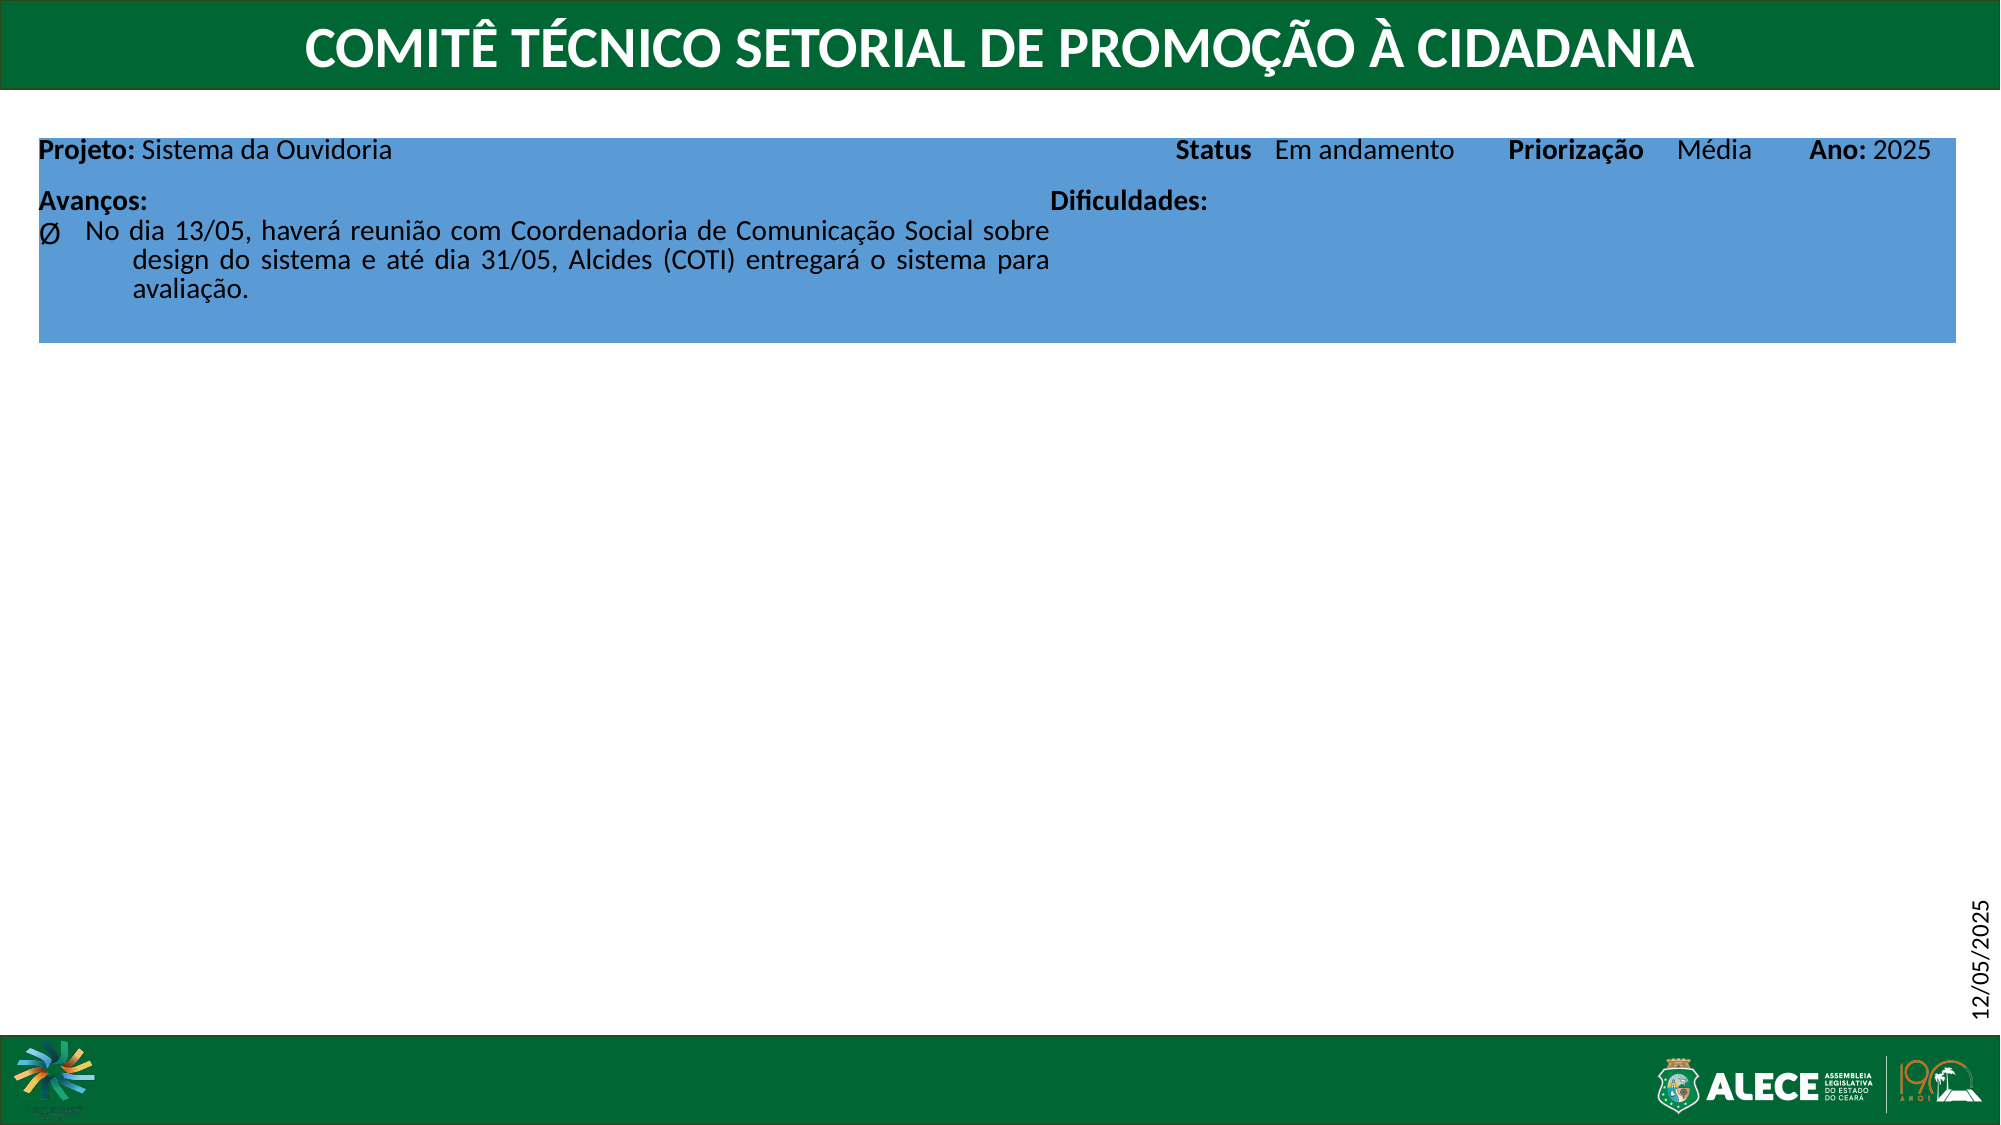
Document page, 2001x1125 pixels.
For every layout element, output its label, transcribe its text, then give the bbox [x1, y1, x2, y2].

picture [1625, 982, 2000, 1125]
table_header Ano: 2025 [1785, 138, 1956, 189]
table_header Em andamento [1252, 138, 1478, 189]
table_header Priorização [1478, 138, 1644, 189]
text_box [0, 1036, 1625, 1125]
text_box COMITÊ TÉCNICO SETORIAL DE PROMOÇÃO À CIDADANIA [0, 0, 2000, 89]
table_header Status [1118, 138, 1252, 189]
text_box 12/05/2025 [1956, 883, 2000, 982]
table_header Média [1644, 138, 1785, 189]
table_cell Avanços: No dia 13/05, haverá reunião com Coordenadoria de Comunicação Social sobre design do sistema e até dia 31/05, Alcides (COTI) entregará o sistema para avaliação. [39, 189, 1050, 343]
table_header Projeto: Sistema da Ouvidoria [39, 138, 1118, 189]
table_cell Dificuldades: [1050, 189, 1956, 343]
